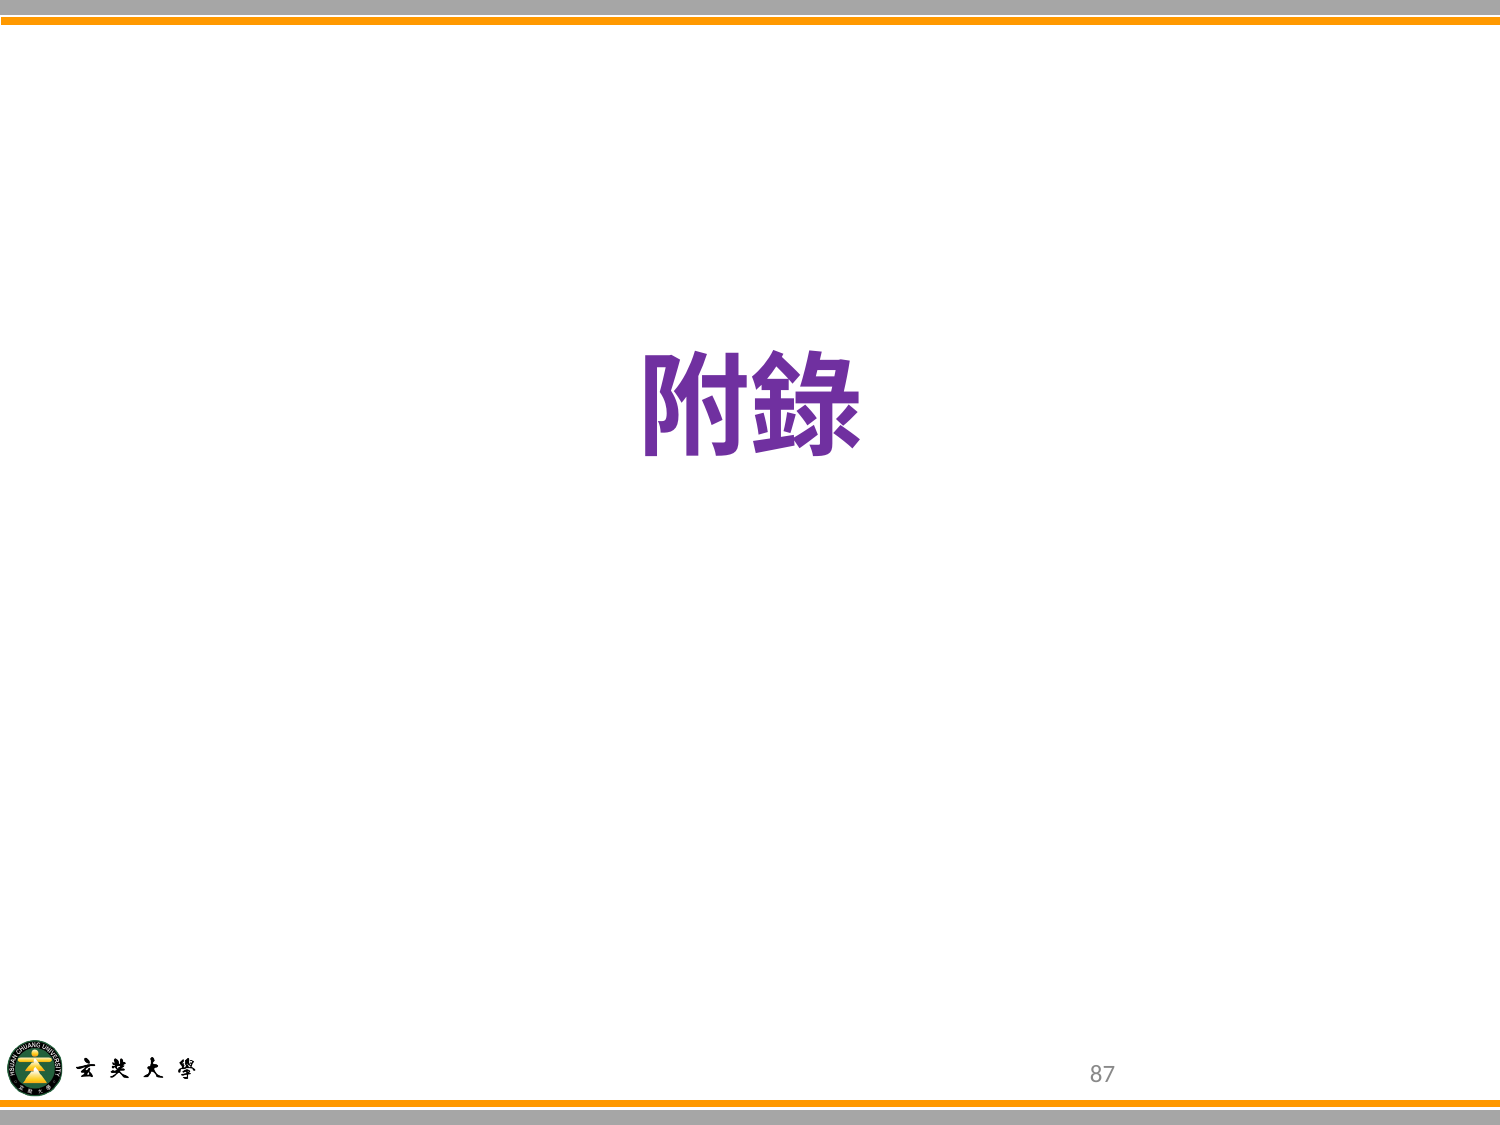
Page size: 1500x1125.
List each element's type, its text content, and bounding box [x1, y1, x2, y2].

list 附錄 [75, 326, 1426, 776]
text_box 87 [1074, 1042, 1426, 1103]
